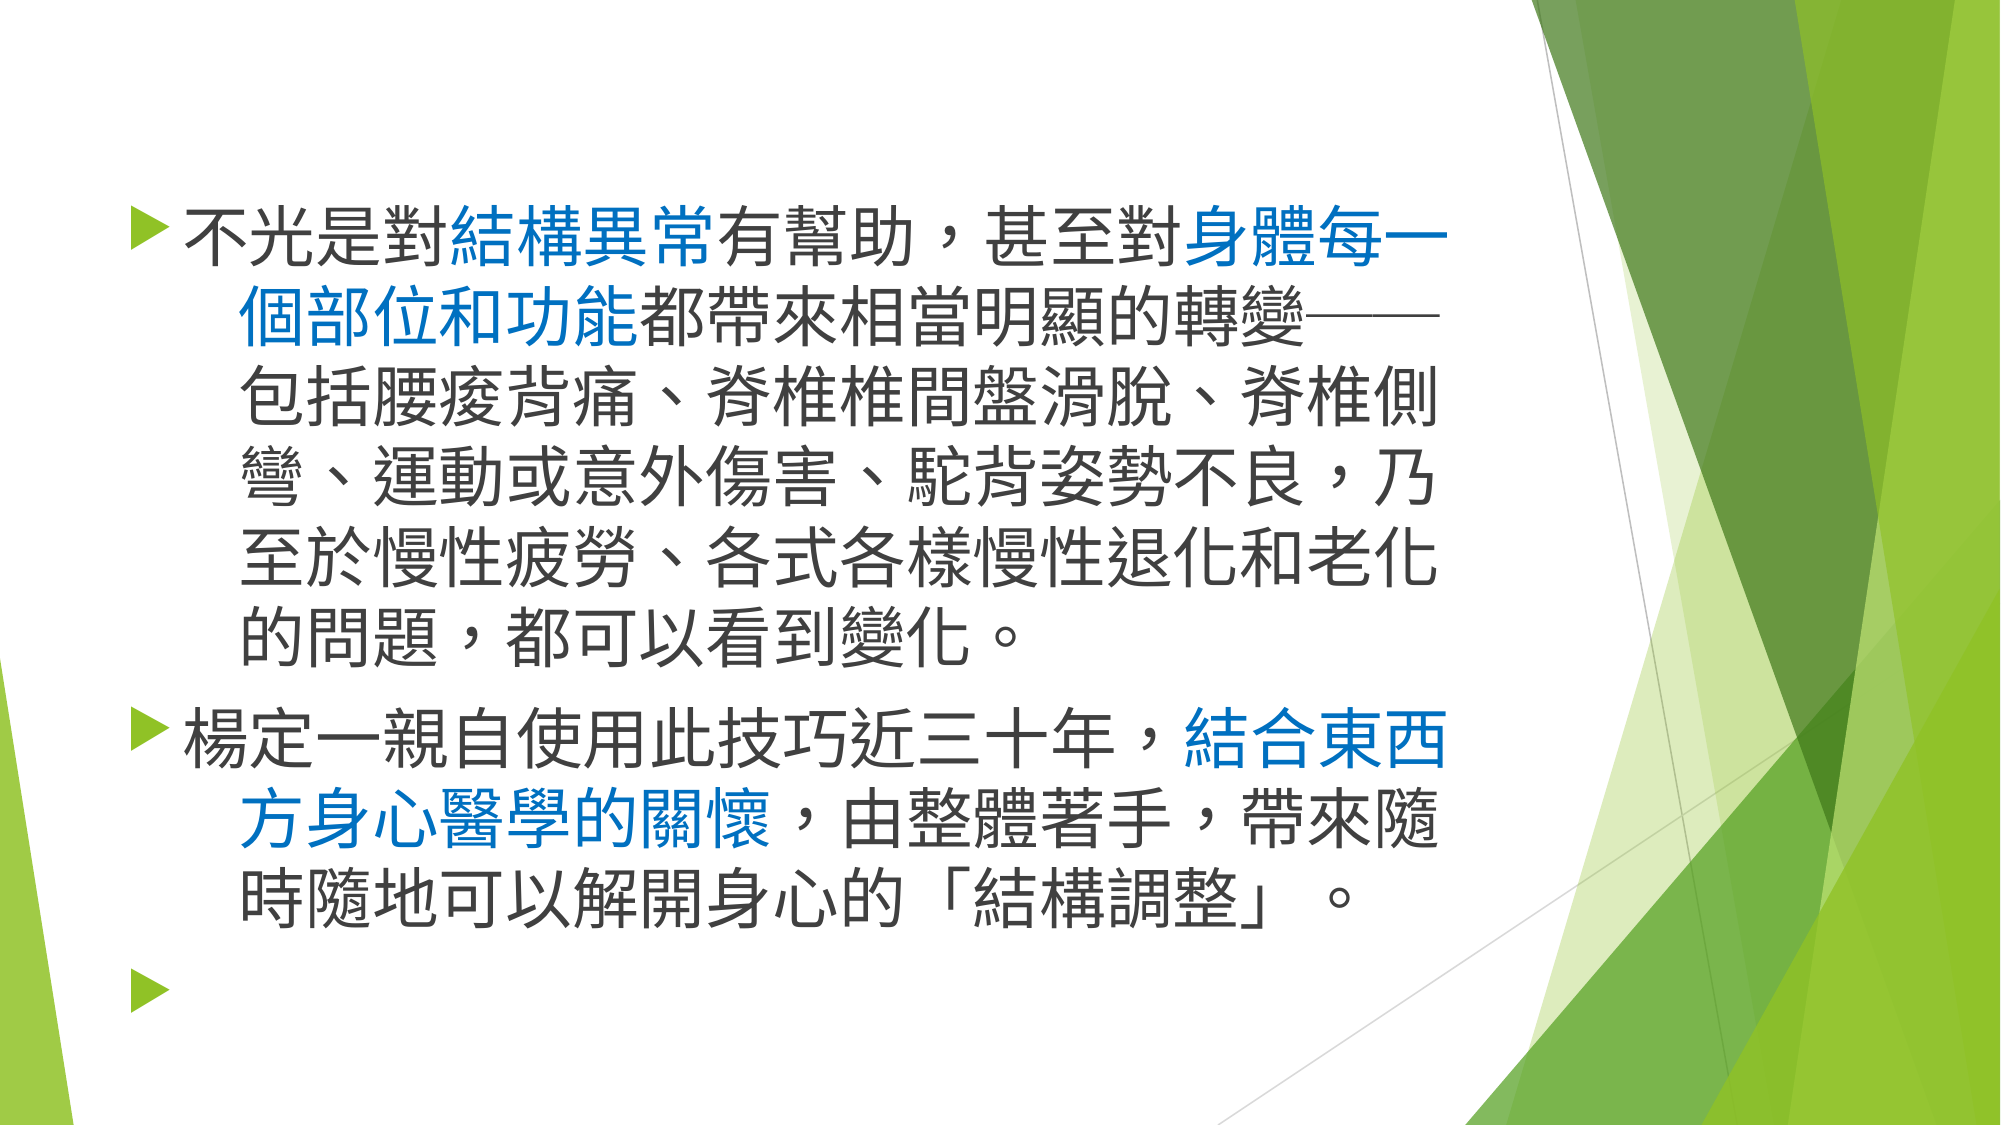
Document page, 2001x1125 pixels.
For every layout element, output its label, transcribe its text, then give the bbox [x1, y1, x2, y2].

list 不光是對結構異常有幫助，甚至對身體每一個部位和功能都帶來相當明顯的轉變──包括腰痠背痛、脊椎椎間盤滑脫、脊椎側彎、運動或意外傷害、駝背姿勢不良，乃至於慢性疲勞、各式各樣慢性退化和老化的問題，都可以看到變化。 楊定一親自使用此技巧近三十年，結合東西方身心醫學的關懷，由整體著手，帶來隨時隨地可以解開身心的「結構調整」。 [111, 187, 1522, 1043]
